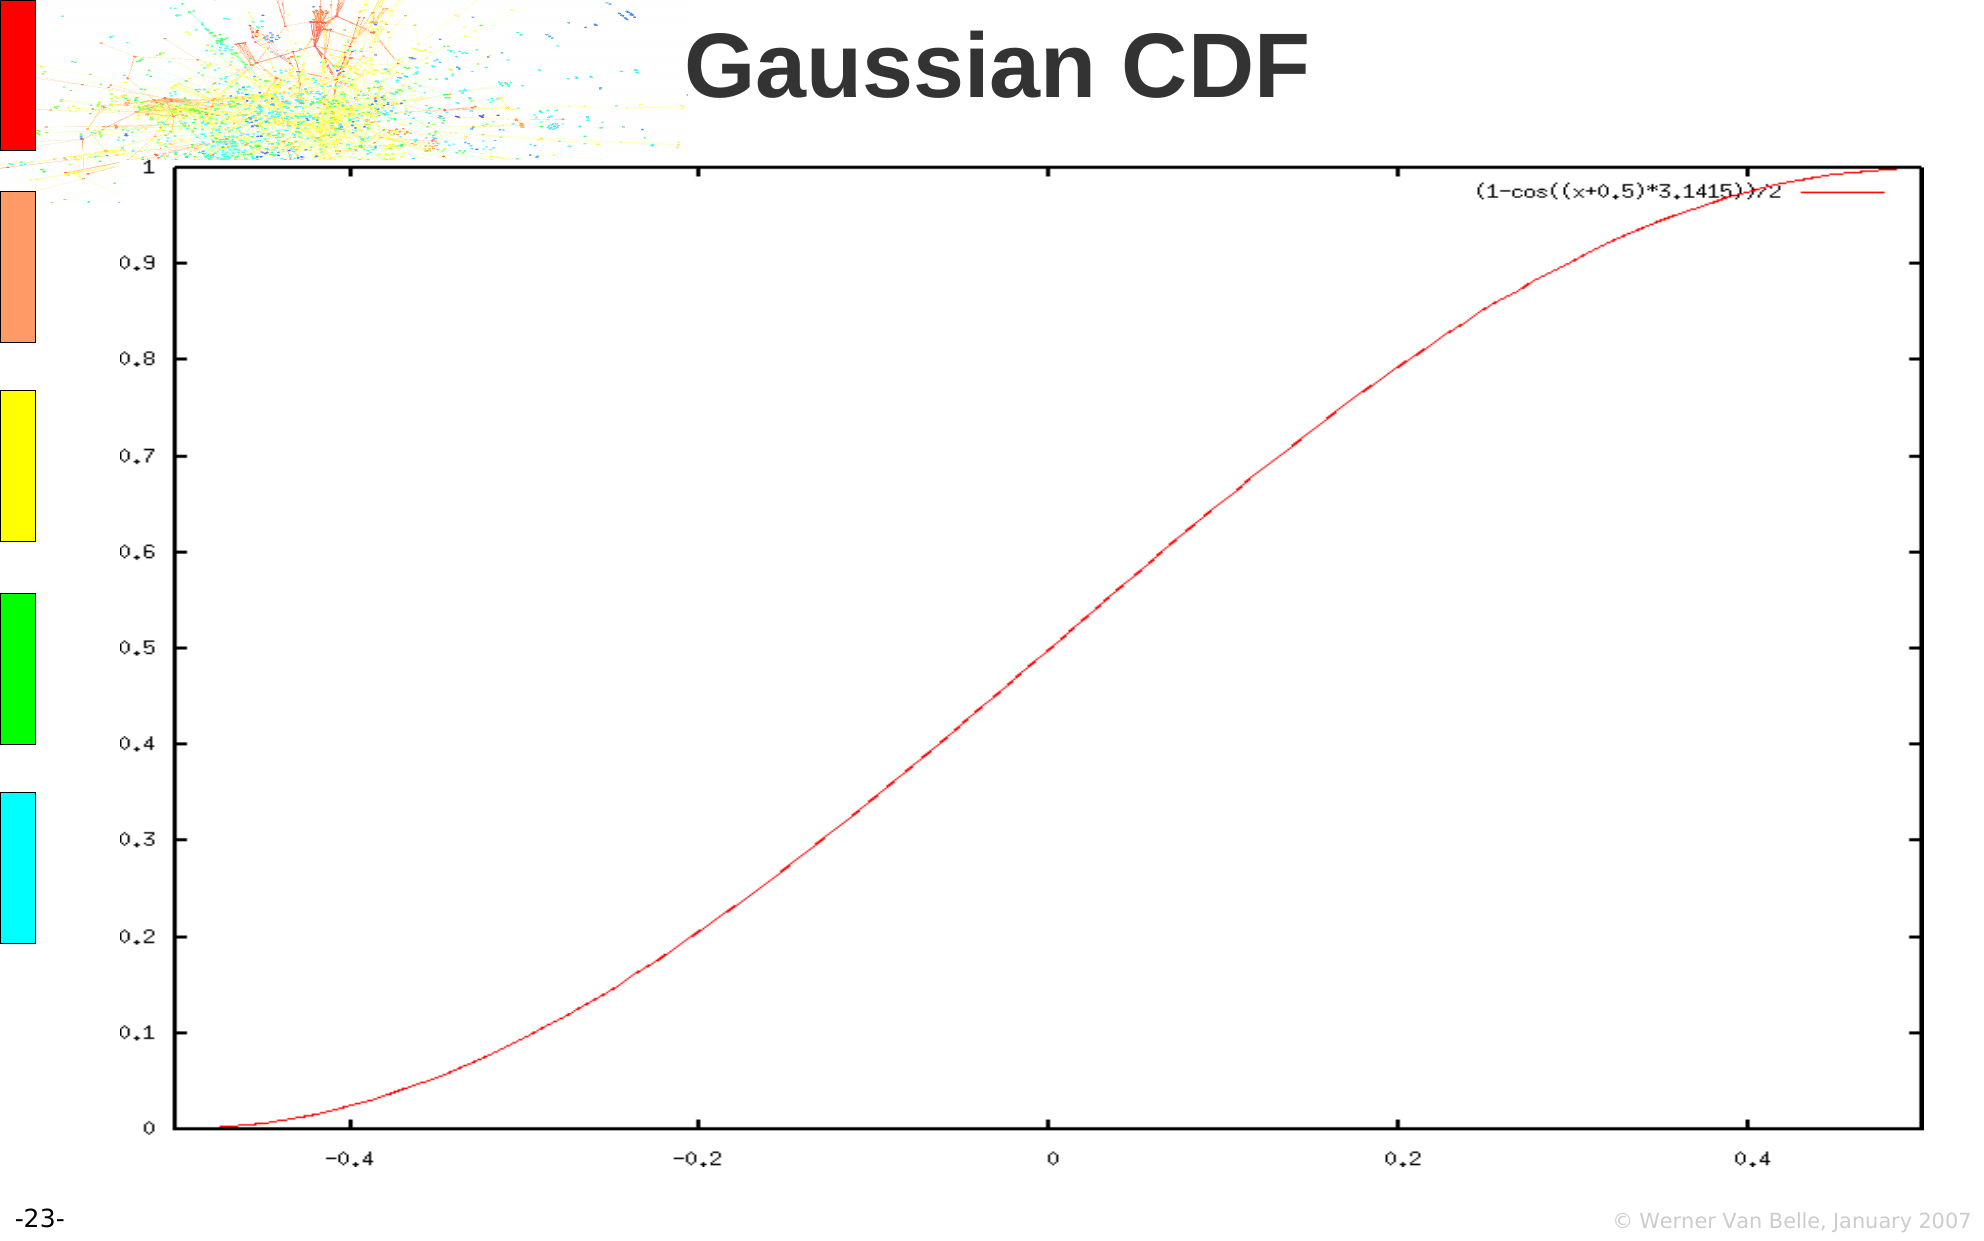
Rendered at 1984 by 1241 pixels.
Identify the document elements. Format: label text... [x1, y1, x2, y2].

picture [120, 160, 1924, 1168]
title Gaussian CDF [150, 0, 1845, 133]
title Gene Expression [0, 0, 688, 203]
